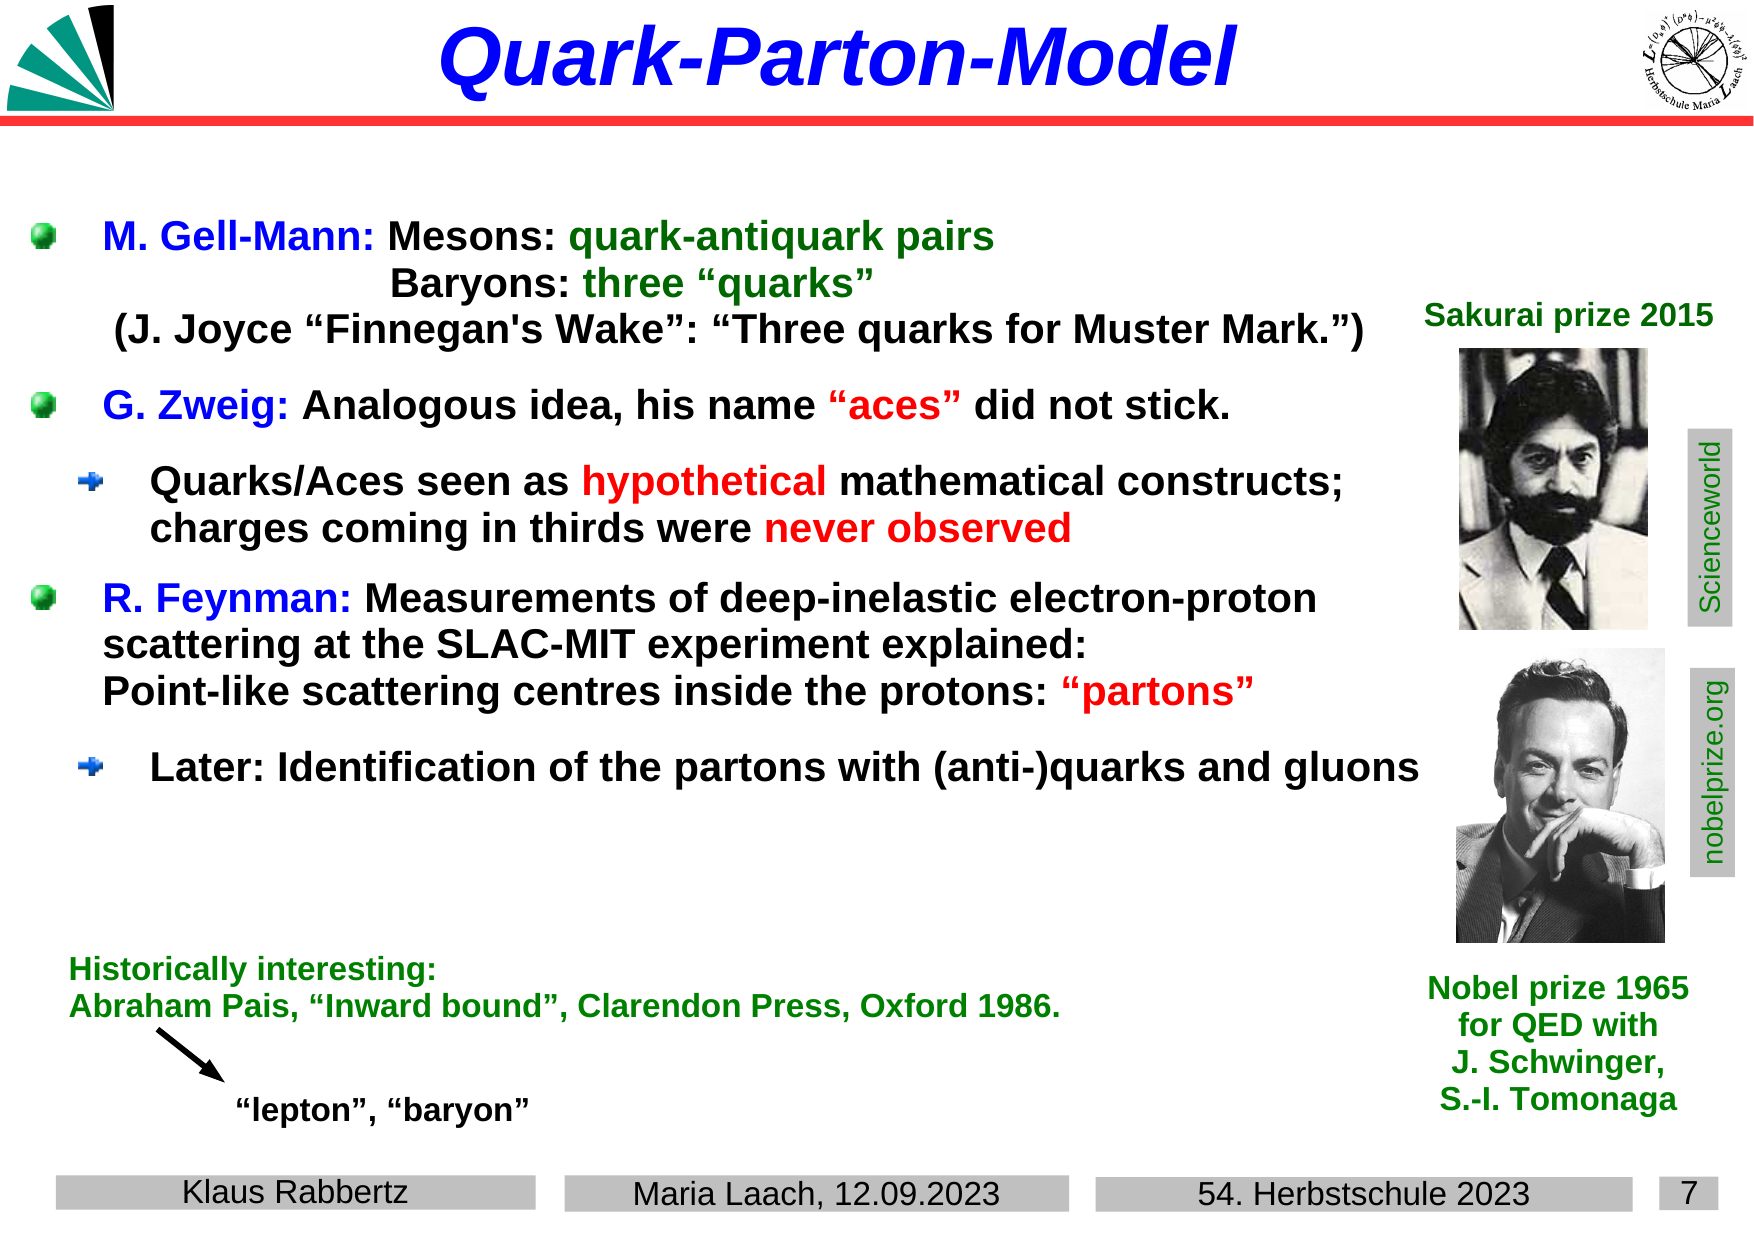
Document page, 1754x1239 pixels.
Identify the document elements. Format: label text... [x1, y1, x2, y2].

title Quark-Parton-Model [129, 0, 1545, 114]
picture [1459, 348, 1648, 630]
picture [1456, 648, 1665, 943]
text_box “lepton”, “baryon” [222, 1085, 543, 1135]
picture [7, 5, 114, 112]
text_box Nobel prize 1965 for QED with J. Schwinger, S.-I. Tomonaga [1415, 963, 1736, 1124]
text_box Sakurai prize 2015 [1412, 290, 1732, 340]
text_box nobelprize.org [1690, 667, 1735, 878]
text_box Historically interesting: Abraham Pais, “Inward bound”, Clarendon Press, Oxford 1986. [56, 944, 1075, 1031]
text_box Scienceworld [1687, 428, 1733, 627]
list M. Gell-Mann: Mesons: quark-antiquark pairs Baryons: three “quarks” (J. Joyce “Finnegan's Wake”: “Three quarks for Muster Mark.”) G. Zweig: Analogous idea, his name “aces” did not stick. Quarks/Aces seen as hypothetical mathematical constructs; charges coming in thirds were never observed R. Feynman: Measurements of deep-inelastic electron-proton scattering at the SLAC-MIT experiment explained: Point-like scattering centres inside the protons: “partons” Later: Identification of the partons with (anti-)quarks and gluons [19, 212, 1426, 1074]
picture [1643, 10, 1747, 110]
